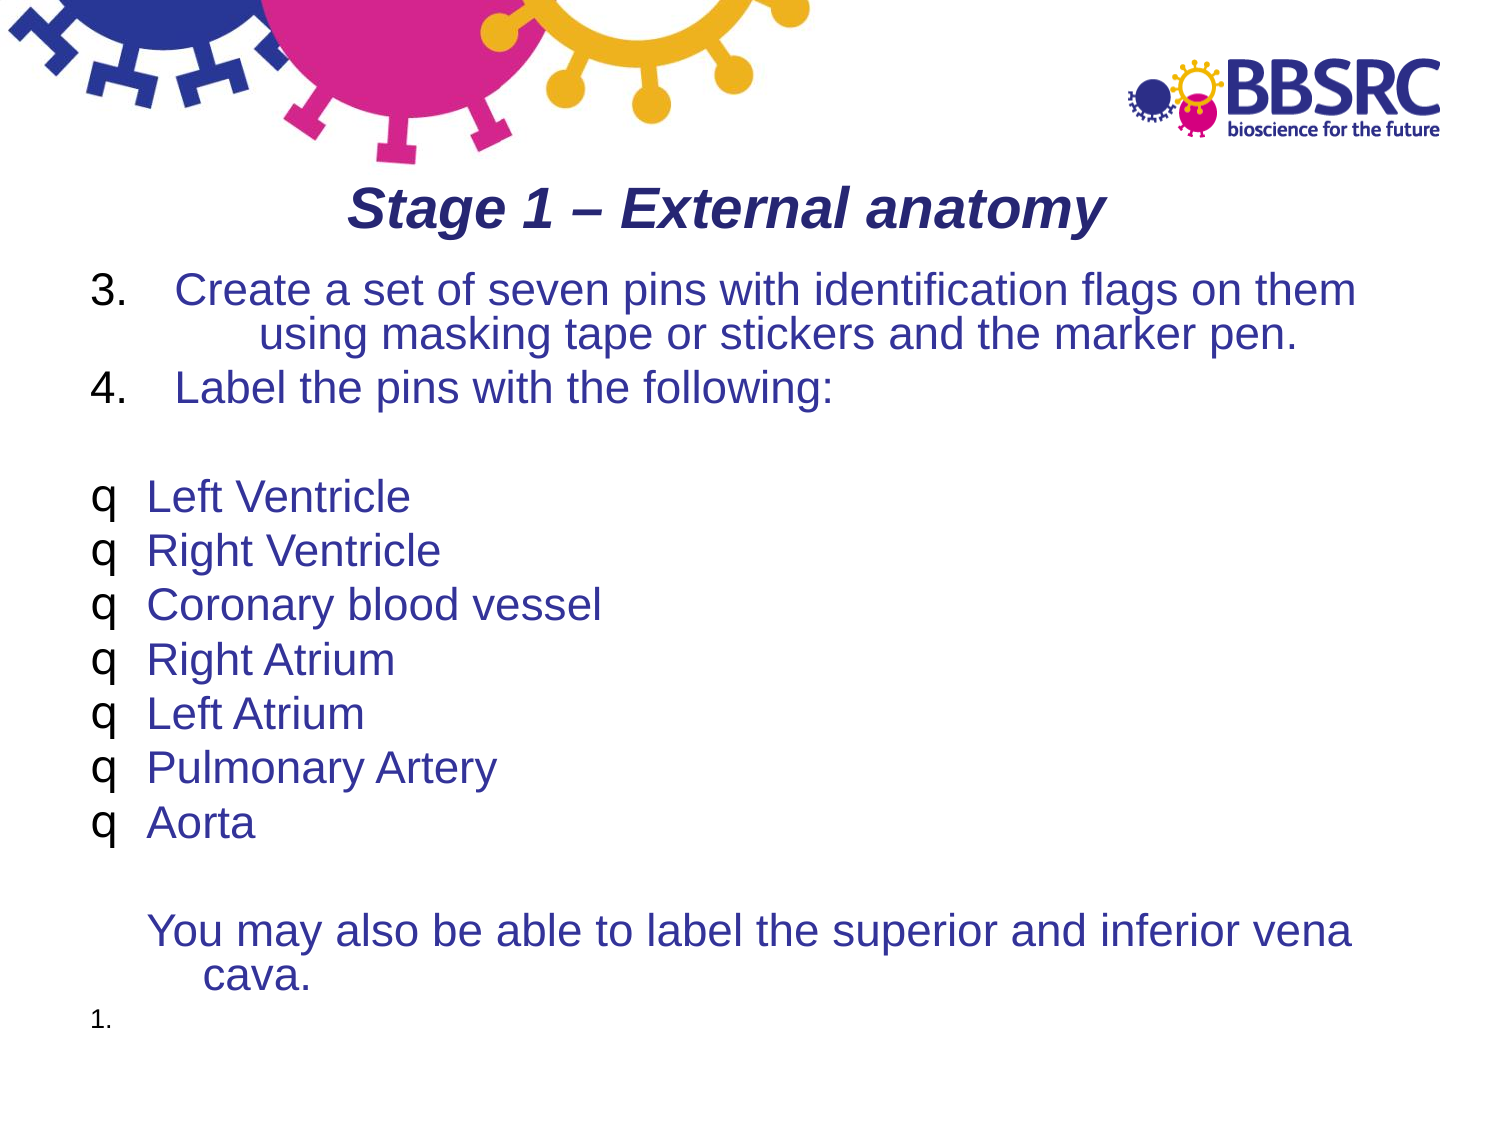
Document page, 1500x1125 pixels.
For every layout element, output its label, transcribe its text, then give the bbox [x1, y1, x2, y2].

title Stage 1 – External anatomy [29, 163, 1426, 279]
list Create a set of seven pins with identification flags on them using masking tape or stickers and the marker pen. Label the pins with the following: Left Ventricle Right Ventricle Coronary blood vessel Right Atrium Left Atrium Pulmonary Artery Aorta You may also be able to label the superior and inferior vena cava. [75, 262, 1426, 1095]
